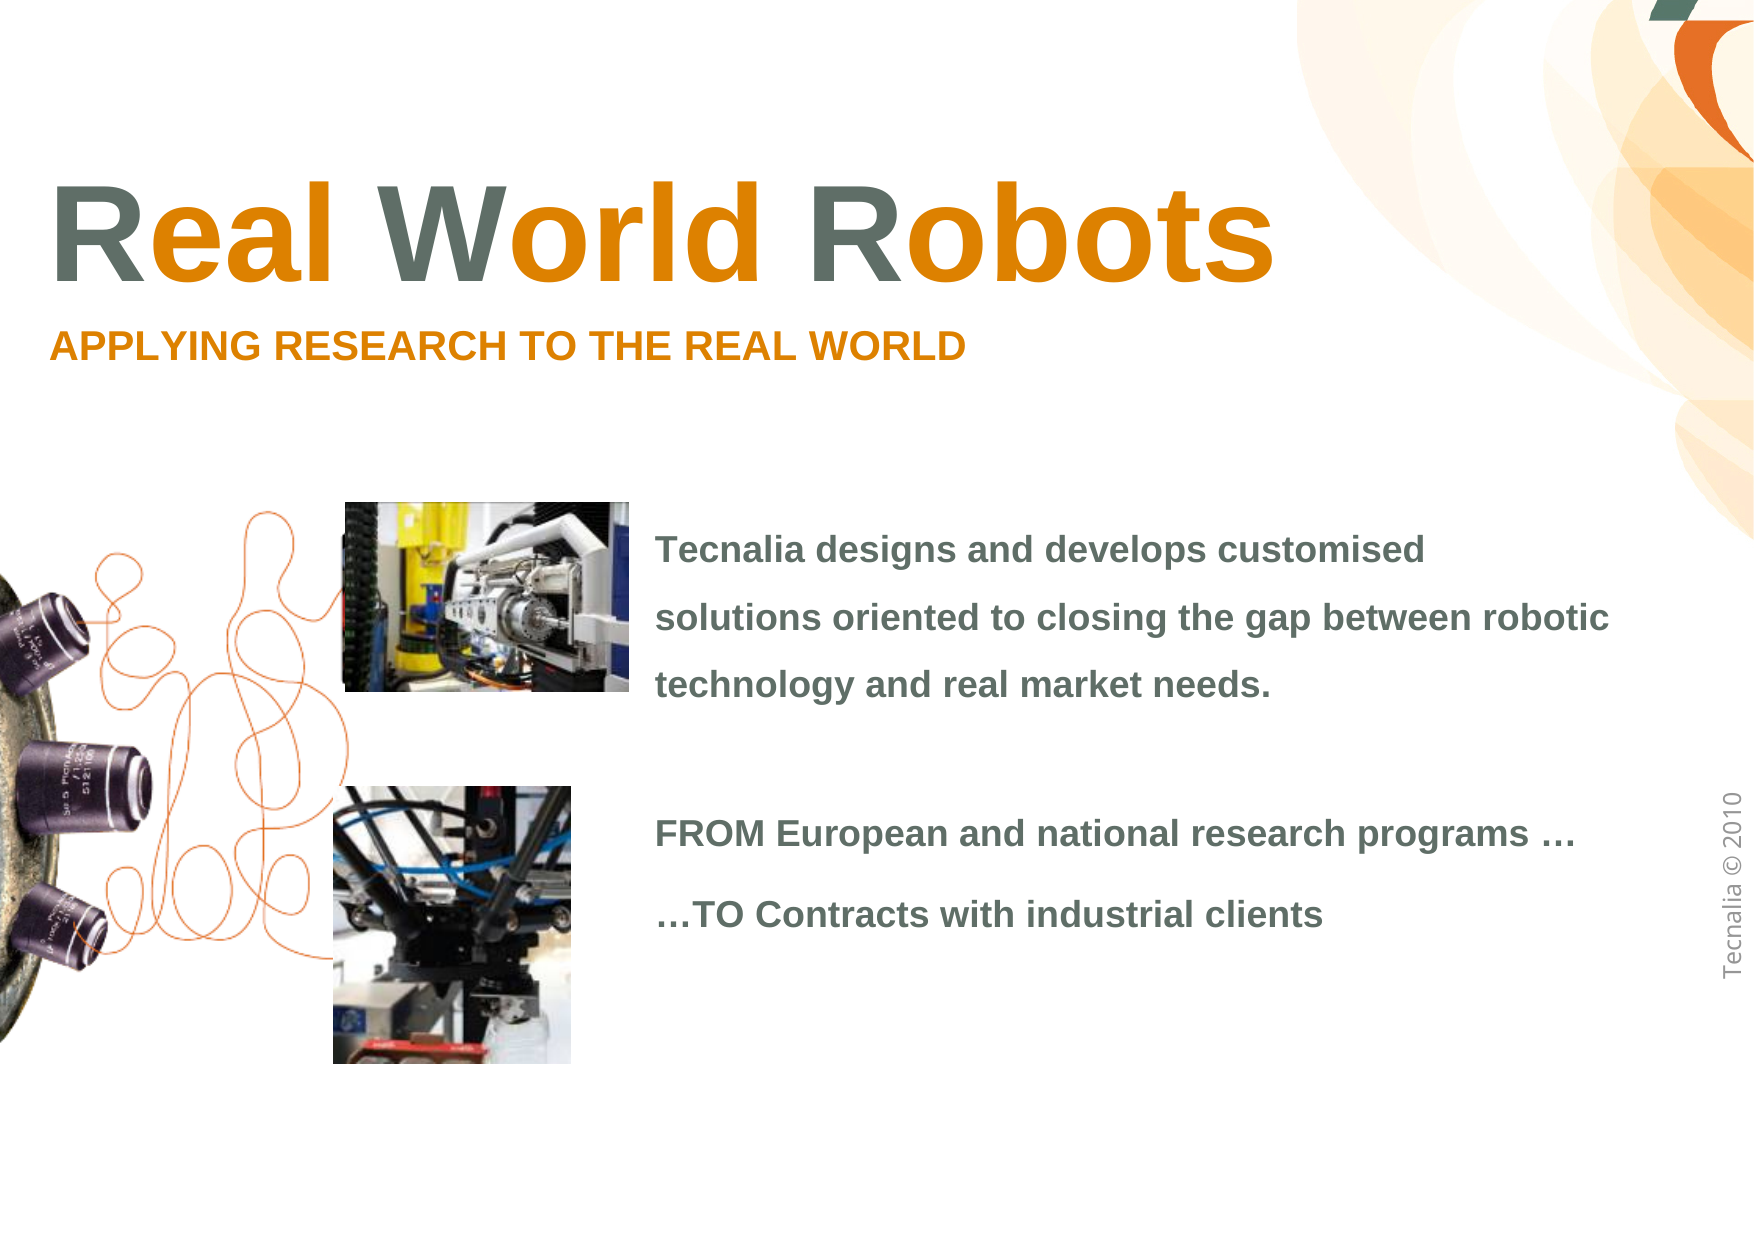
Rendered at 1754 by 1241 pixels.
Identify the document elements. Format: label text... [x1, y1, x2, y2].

text_box Tecnalia designs and develops customised solutions oriented to closing the gap between robotic technology and real market needs. FROM European and national research programs … …TO Contracts with industrial clients [640, 495, 1754, 1011]
picture [0, 502, 629, 1093]
picture [1297, 0, 1754, 495]
text_box Real World Robots APPLYING RESEARCH TO THE REAL WORLD [34, 103, 1432, 437]
